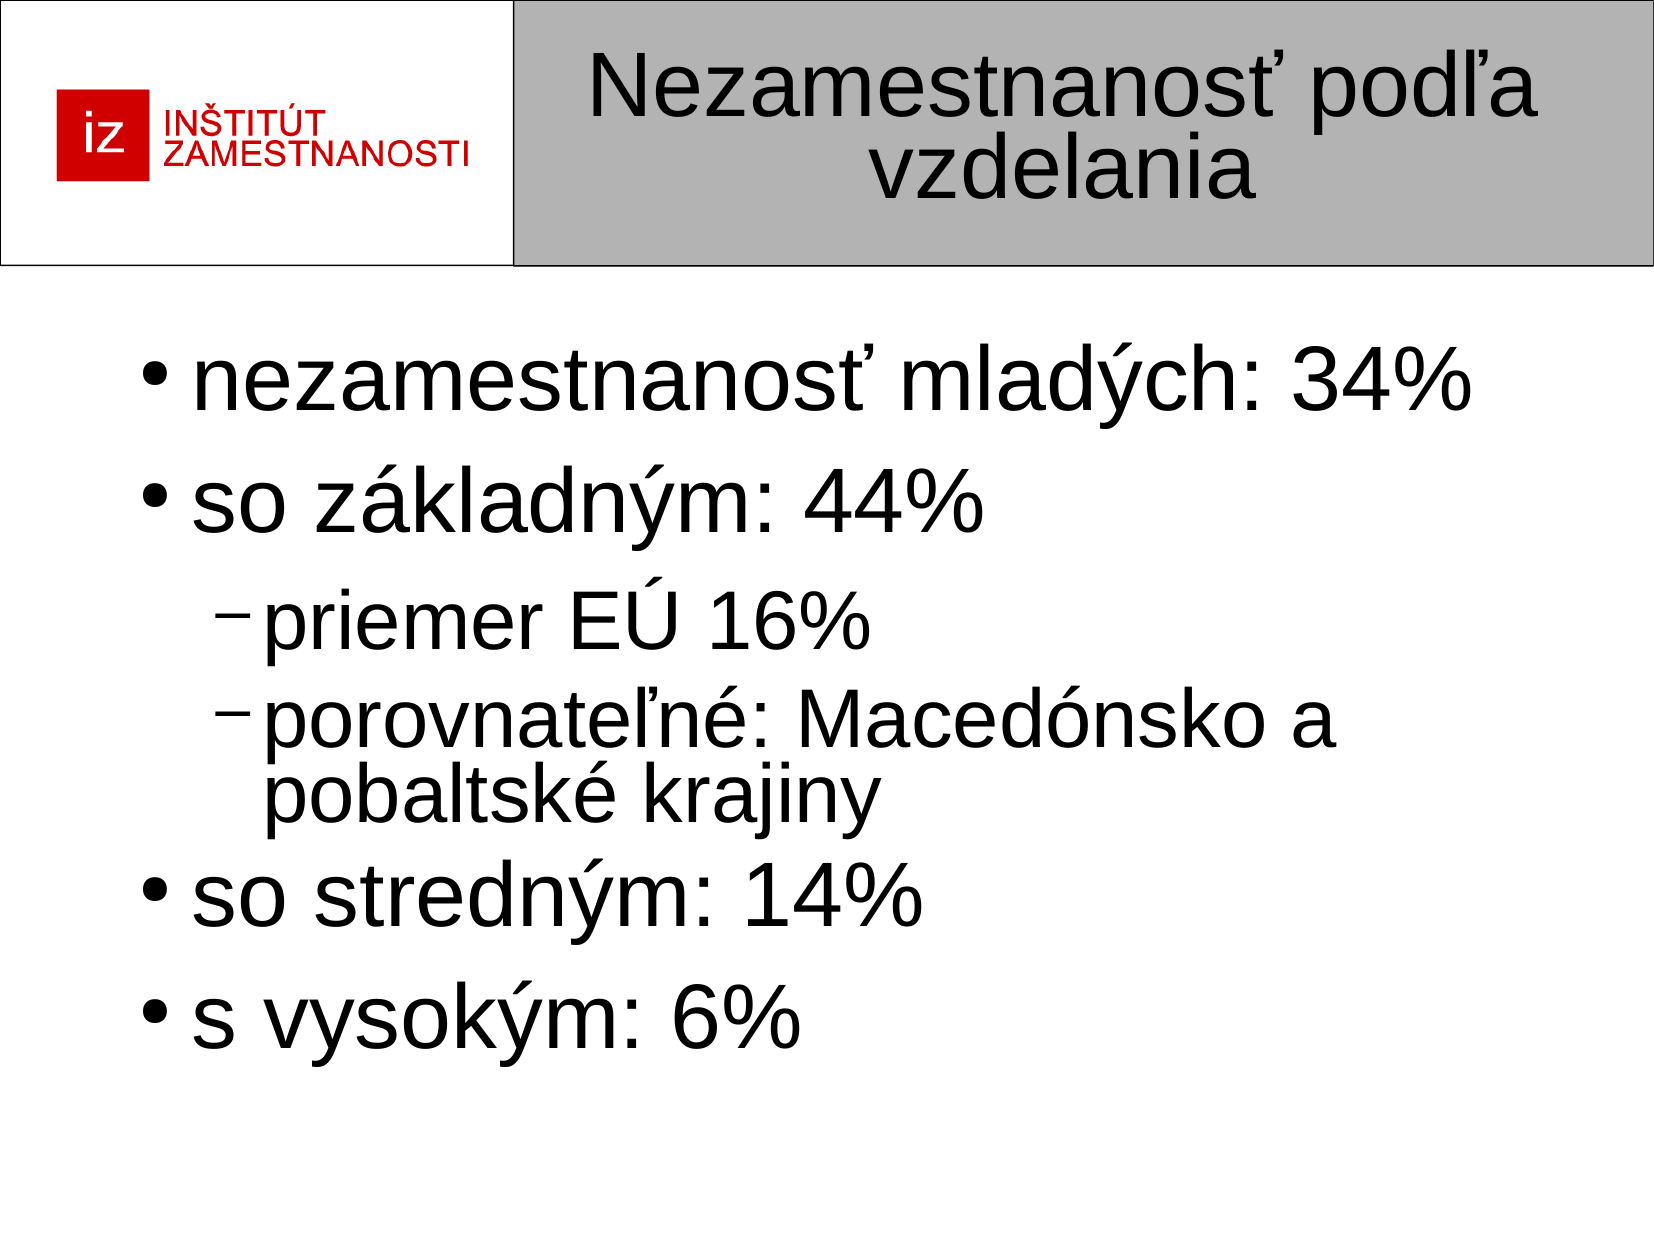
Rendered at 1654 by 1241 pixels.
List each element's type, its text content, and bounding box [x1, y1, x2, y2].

picture [5, 8, 512, 257]
list nezamestnanosť mladých: 34% so základným: 44% priemer EÚ 16% porovnateľné: Macedónsko a pobaltské krajiny so stredným: 14% s vysokým: 6% [121, 344, 1533, 1126]
title Nezamestnanosť podľa vzdelania [561, 29, 1565, 237]
